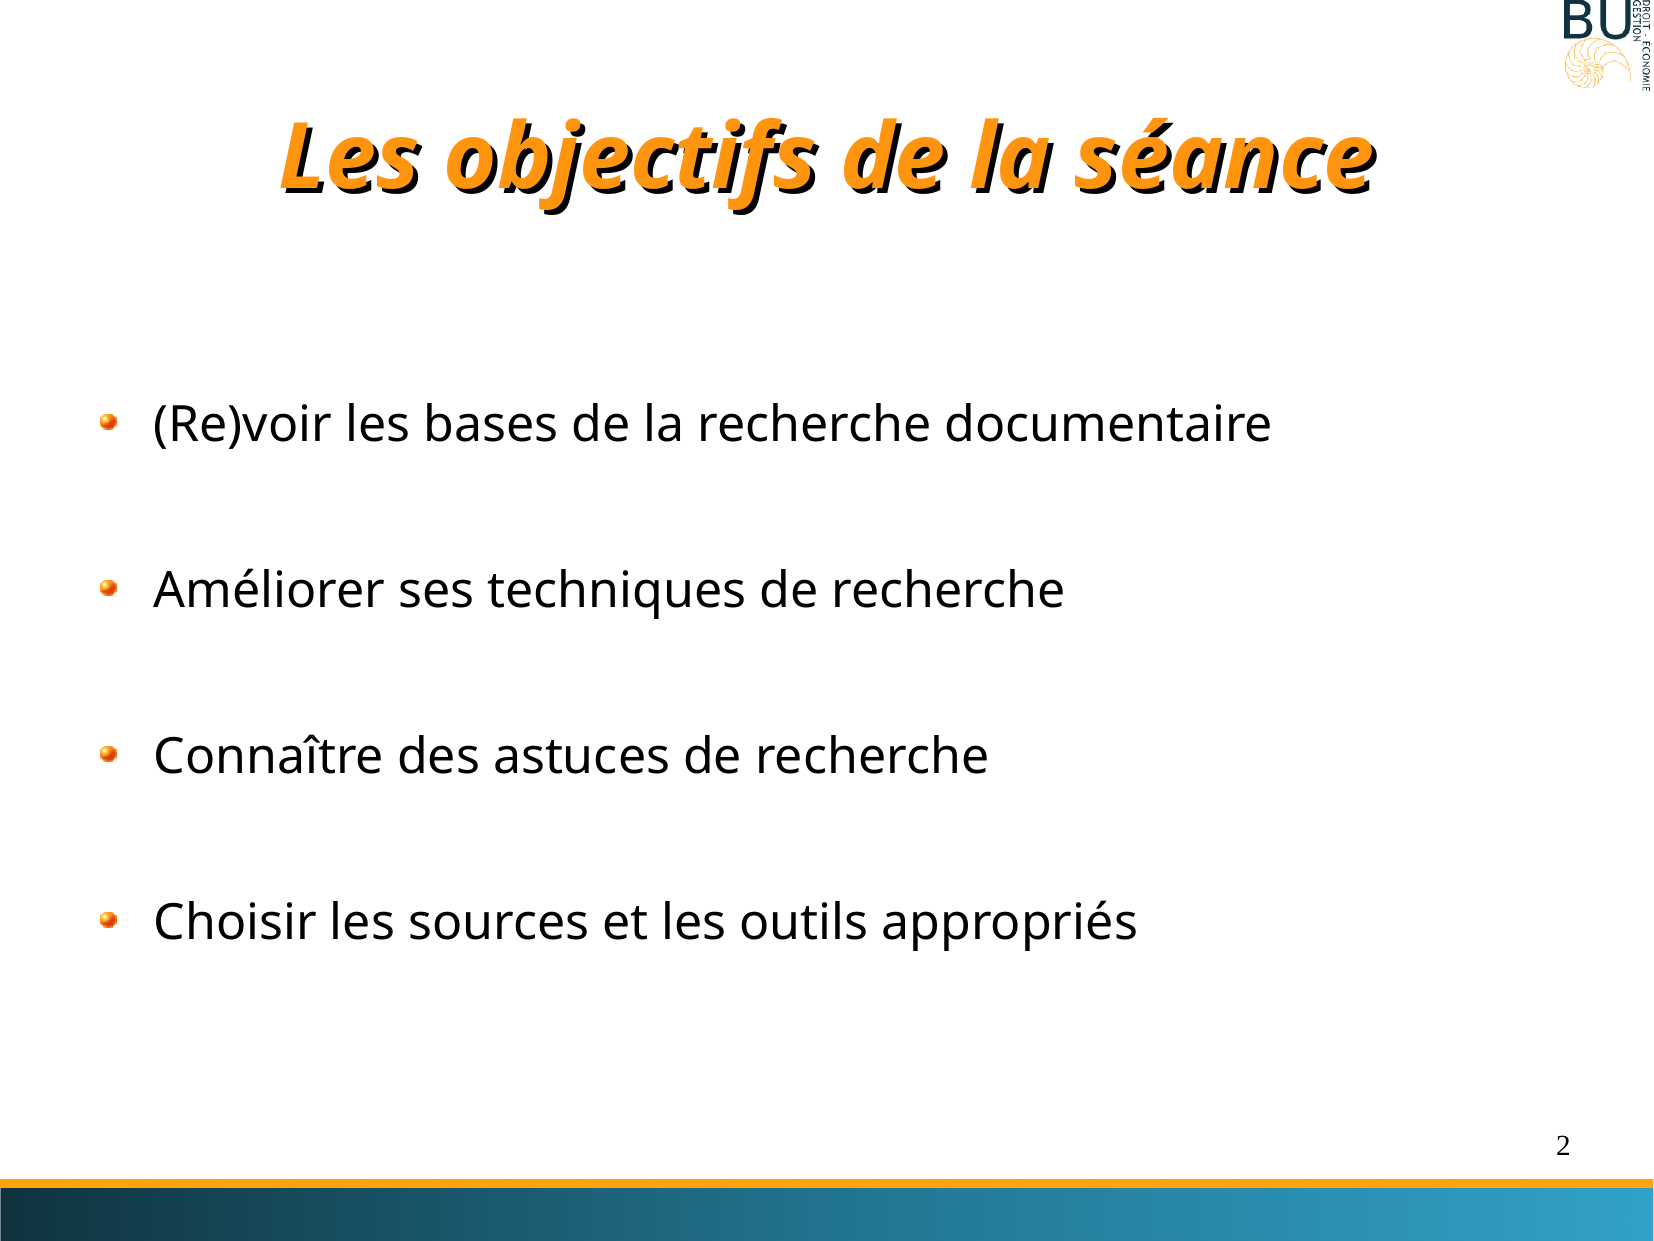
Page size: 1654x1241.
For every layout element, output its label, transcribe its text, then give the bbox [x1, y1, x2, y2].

title Les objectifs de la séance [82, 49, 1571, 257]
picture [0, 1179, 1654, 1241]
picture [1564, 0, 1652, 91]
list (Re)voir les bases de la recherche documentaire Améliorer ses techniques de recherche Connaître des astuces de recherche Choisir les sources et les outils appropriés [82, 290, 1571, 1010]
